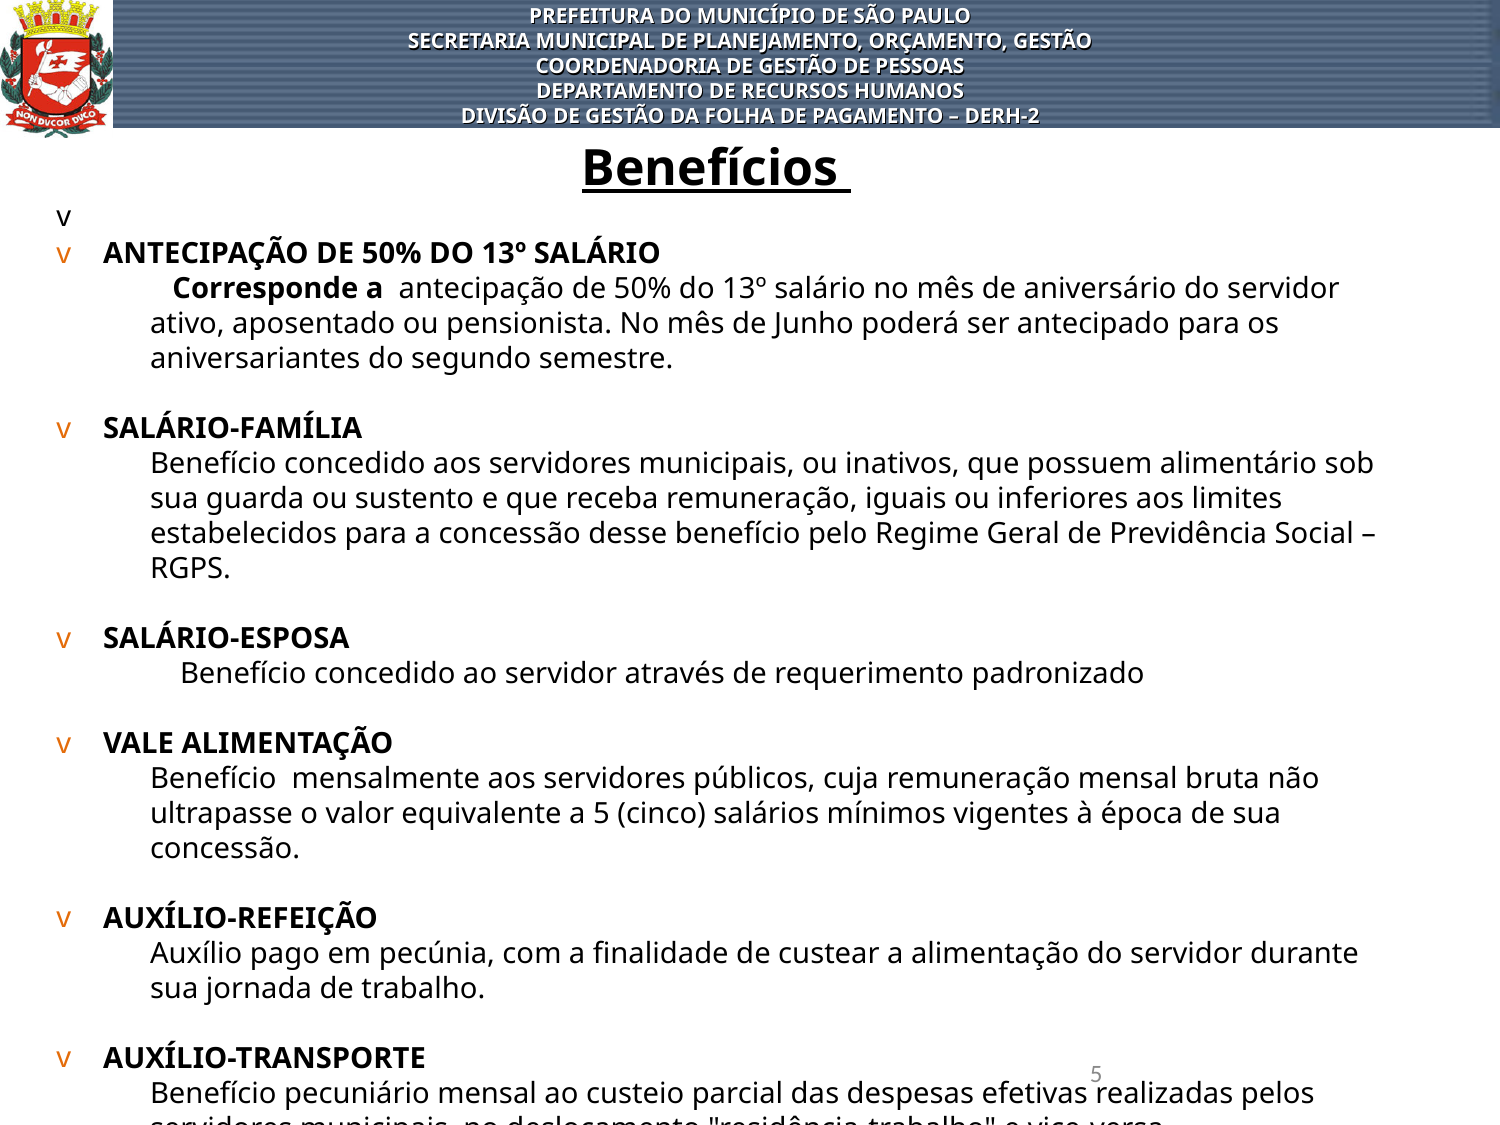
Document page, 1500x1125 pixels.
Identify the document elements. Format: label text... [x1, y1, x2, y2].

text_box PREFEITURA DO MUNICÍPIO DE SÃO PAULO SECRETARIA MUNICIPAL DE PLANEJAMENTO, ORÇAMENTO, GESTÃO COORDENADORIA DE GESTÃO DE PESSOAS DEPARTAMENTO DE RECURSOS HUMANOS DIVISÃO DE GESTÃO DA FOLHA DE PAGAMENTO – DERH-2 [113, 0, 1500, 136]
text_box Benefícios ANTECIPAÇÃO DE 50% DO 13º SALÁRIO Corresponde a antecipação de 50% do 13º salário no mês de aniversário do servidor ativo, aposentado ou pensionista. No mês de Junho poderá ser antecipado para os aniversariantes do segundo semestre. SALÁRIO-FAMÍLIA Benefício concedido aos servidores municipais, ou inativos, que possuem alimentário sob sua guarda ou sustento e que receba remuneração, iguais ou inferiores aos limites estabelecidos para a concessão desse benefício pelo Regime Geral de Previdência Social – RGPS. SALÁRIO-ESPOSA Benefício concedido ao servidor através de requerimento padronizado VALE ALIMENTAÇÃO Benefício mensalmente aos servidores públicos, cuja remuneração mensal bruta não ultrapasse o valor equivalente a 5 (cinco) salários mínimos vigentes à época de sua concessão. AUXÍLIO-REFEIÇÃO Auxílio pago em pecúnia, com a finalidade de custear a alimentação do servidor durante sua jornada de trabalho. AUXÍLIO-TRANSPORTE Benefício pecuniário mensal ao custeio parcial das despesas efetivas realizadas pelos servidores municipais, no deslocamento "residência-trabalho" e vice-versa. [41, 128, 1428, 1125]
picture [0, 0, 113, 138]
